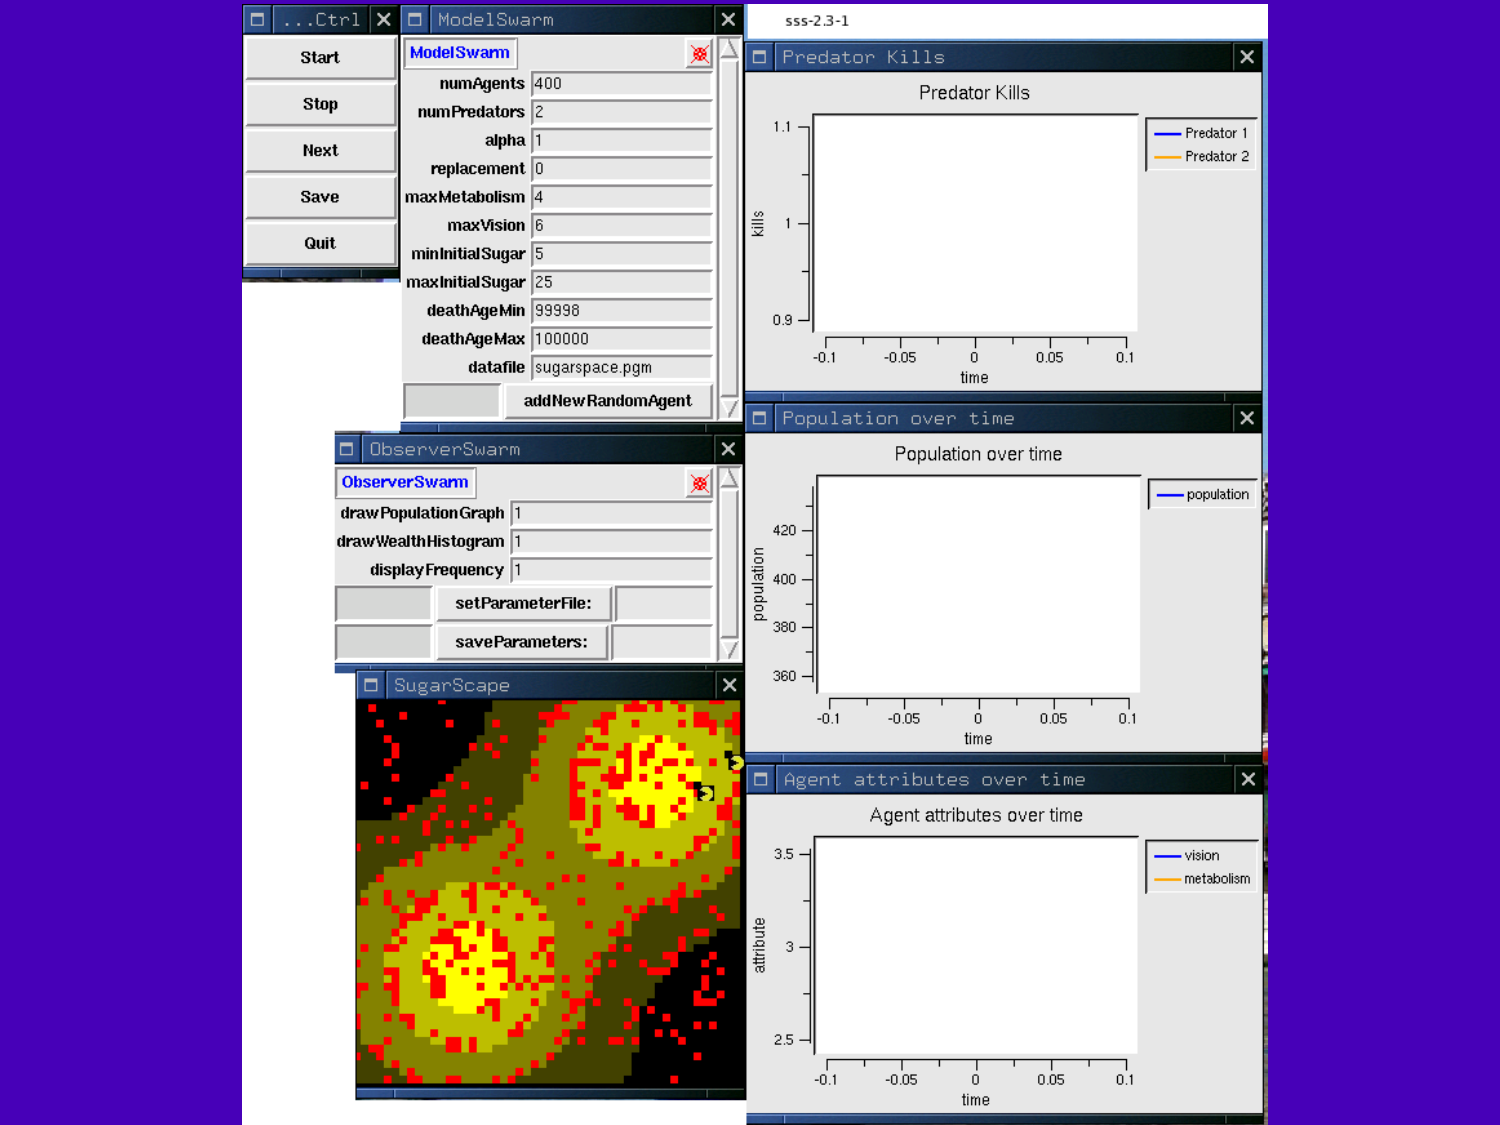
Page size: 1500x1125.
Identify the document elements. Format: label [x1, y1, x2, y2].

picture [242, 4, 1268, 1125]
